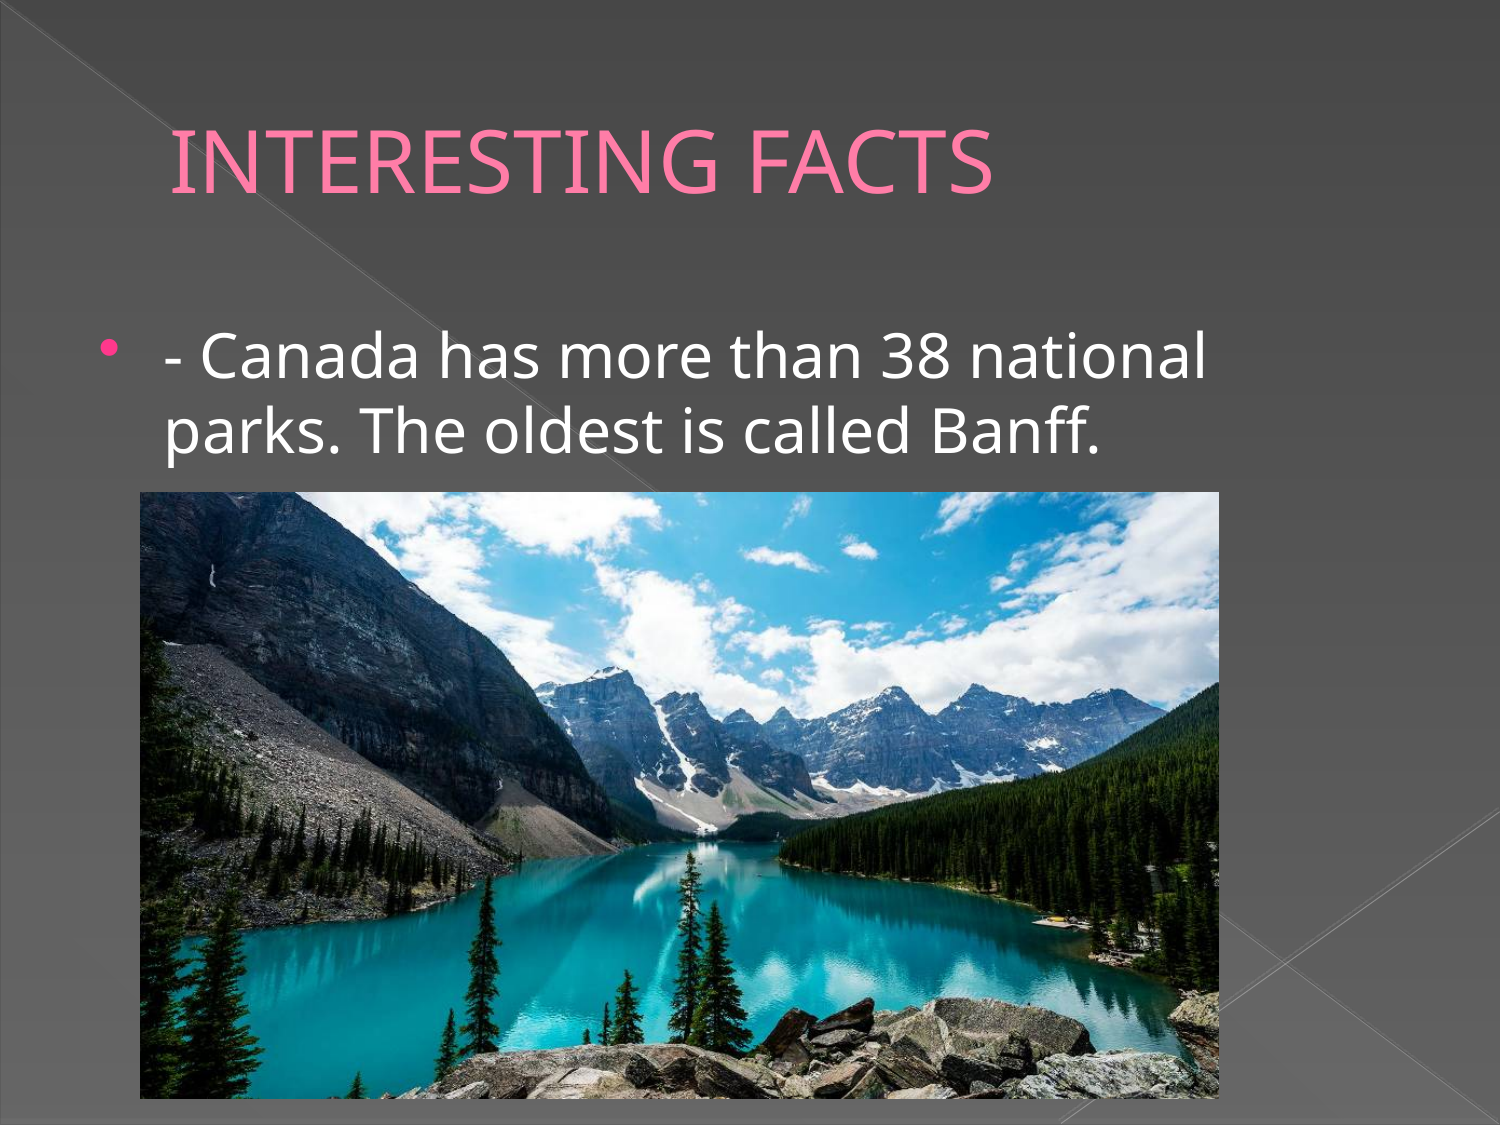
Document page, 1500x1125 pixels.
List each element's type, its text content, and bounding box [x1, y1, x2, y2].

title INTERESTING FACTS [75, 43, 1425, 274]
list - Canada has more than 38 national parks. The oldest is called Banff. [75, 308, 1425, 1059]
picture [140, 492, 1219, 1099]
